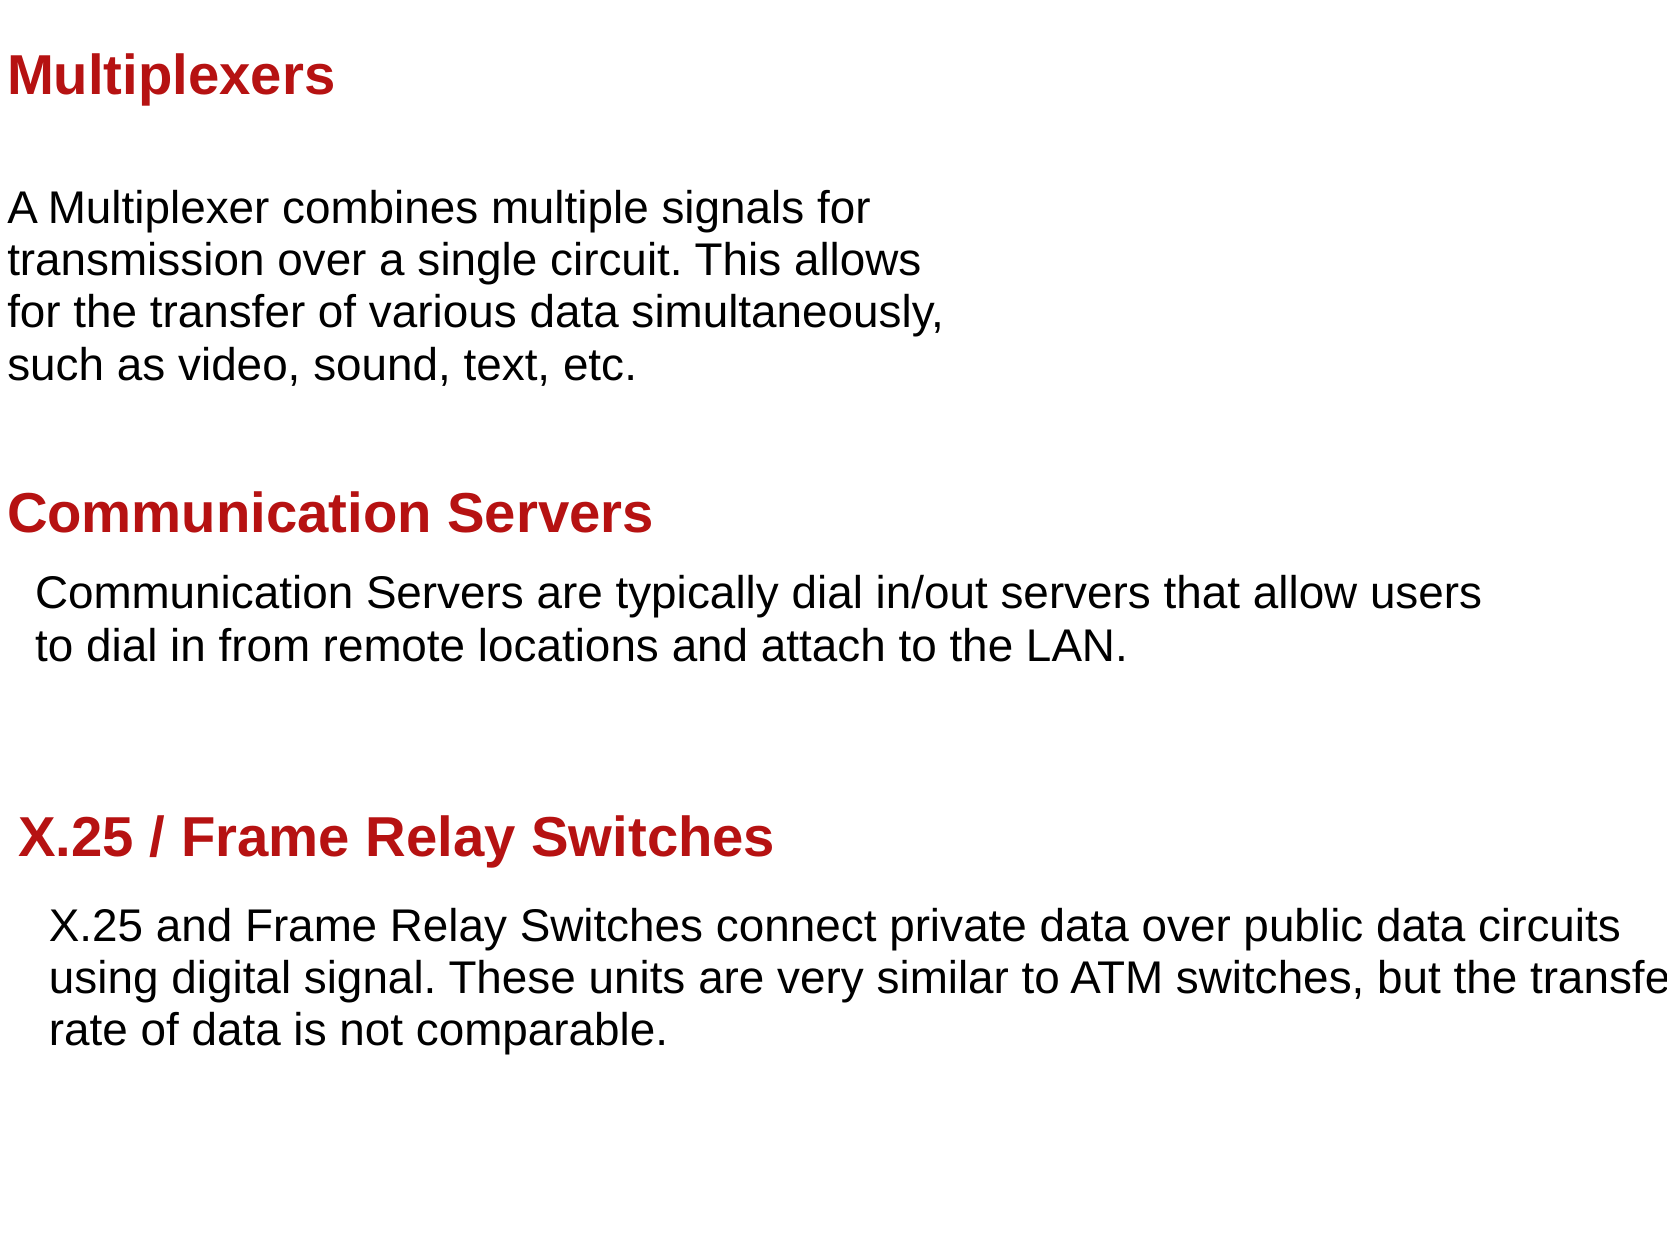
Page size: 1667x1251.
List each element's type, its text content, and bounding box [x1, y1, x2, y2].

text_box Communication Servers [7, 481, 666, 581]
text_box A Multiplexer combines multiple signals for transmission over a single circuit. This allows for the transfer of various data simultaneously, such as video, sound, text, etc. [7, 181, 979, 391]
text_box X.25 / Frame Relay Switches [18, 745, 785, 905]
text_box X.25 and Frame Relay Switches connect private data over public data circuits using digital signal. These units are very similar to ATM switches, but the transfer rate of data is not comparable. [48, 899, 1667, 1057]
text_box Communication Servers are typically dial in/out servers that allow users to dial in from remote locations and attach to the LAN. [35, 567, 1521, 672]
text_box Multiplexers [7, 42, 351, 108]
